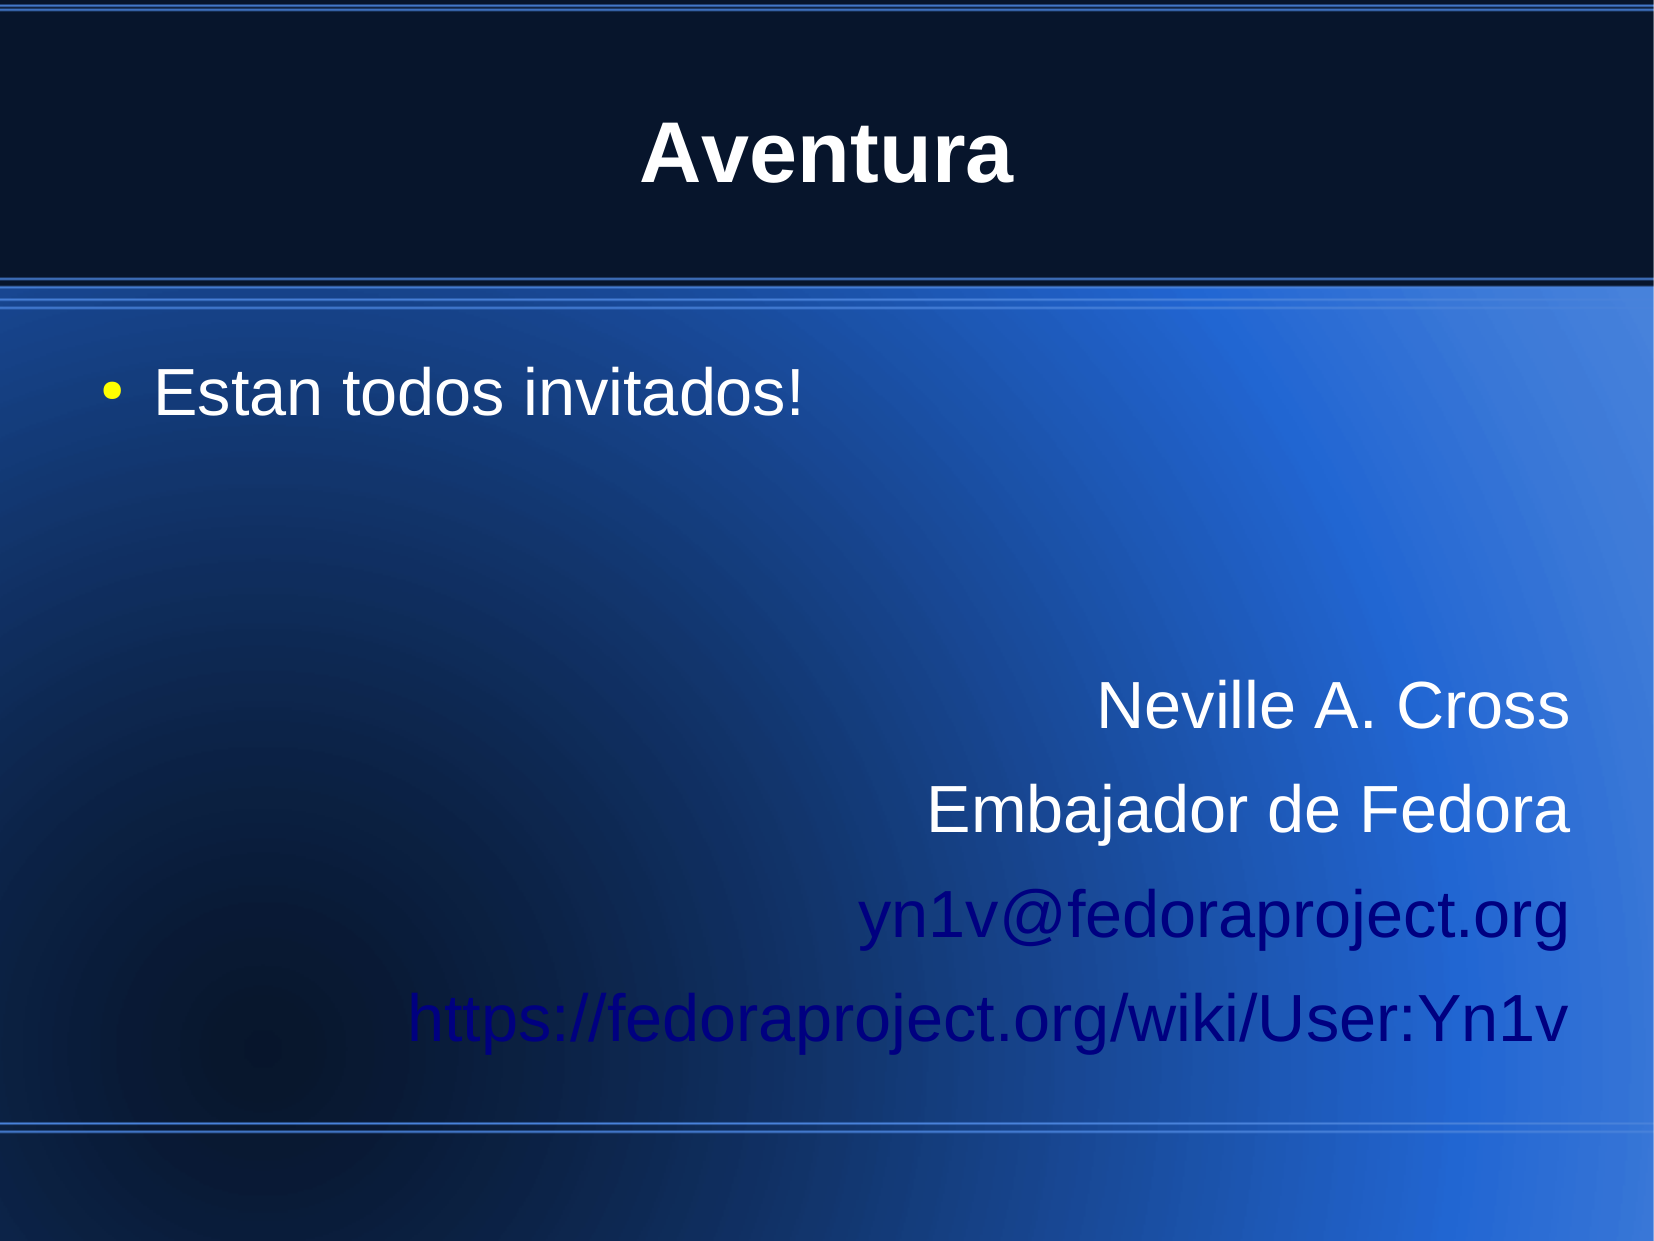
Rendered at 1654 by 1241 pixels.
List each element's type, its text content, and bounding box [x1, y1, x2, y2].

title Aventura [82, 49, 1571, 257]
picture [0, 0, 1654, 1241]
list Estan todos invitados! Neville A. Cross Embajador de Fedora yn1v@fedoraproject.org https://fedoraproject.org/wiki/User:Yn1v [82, 355, 1571, 1174]
